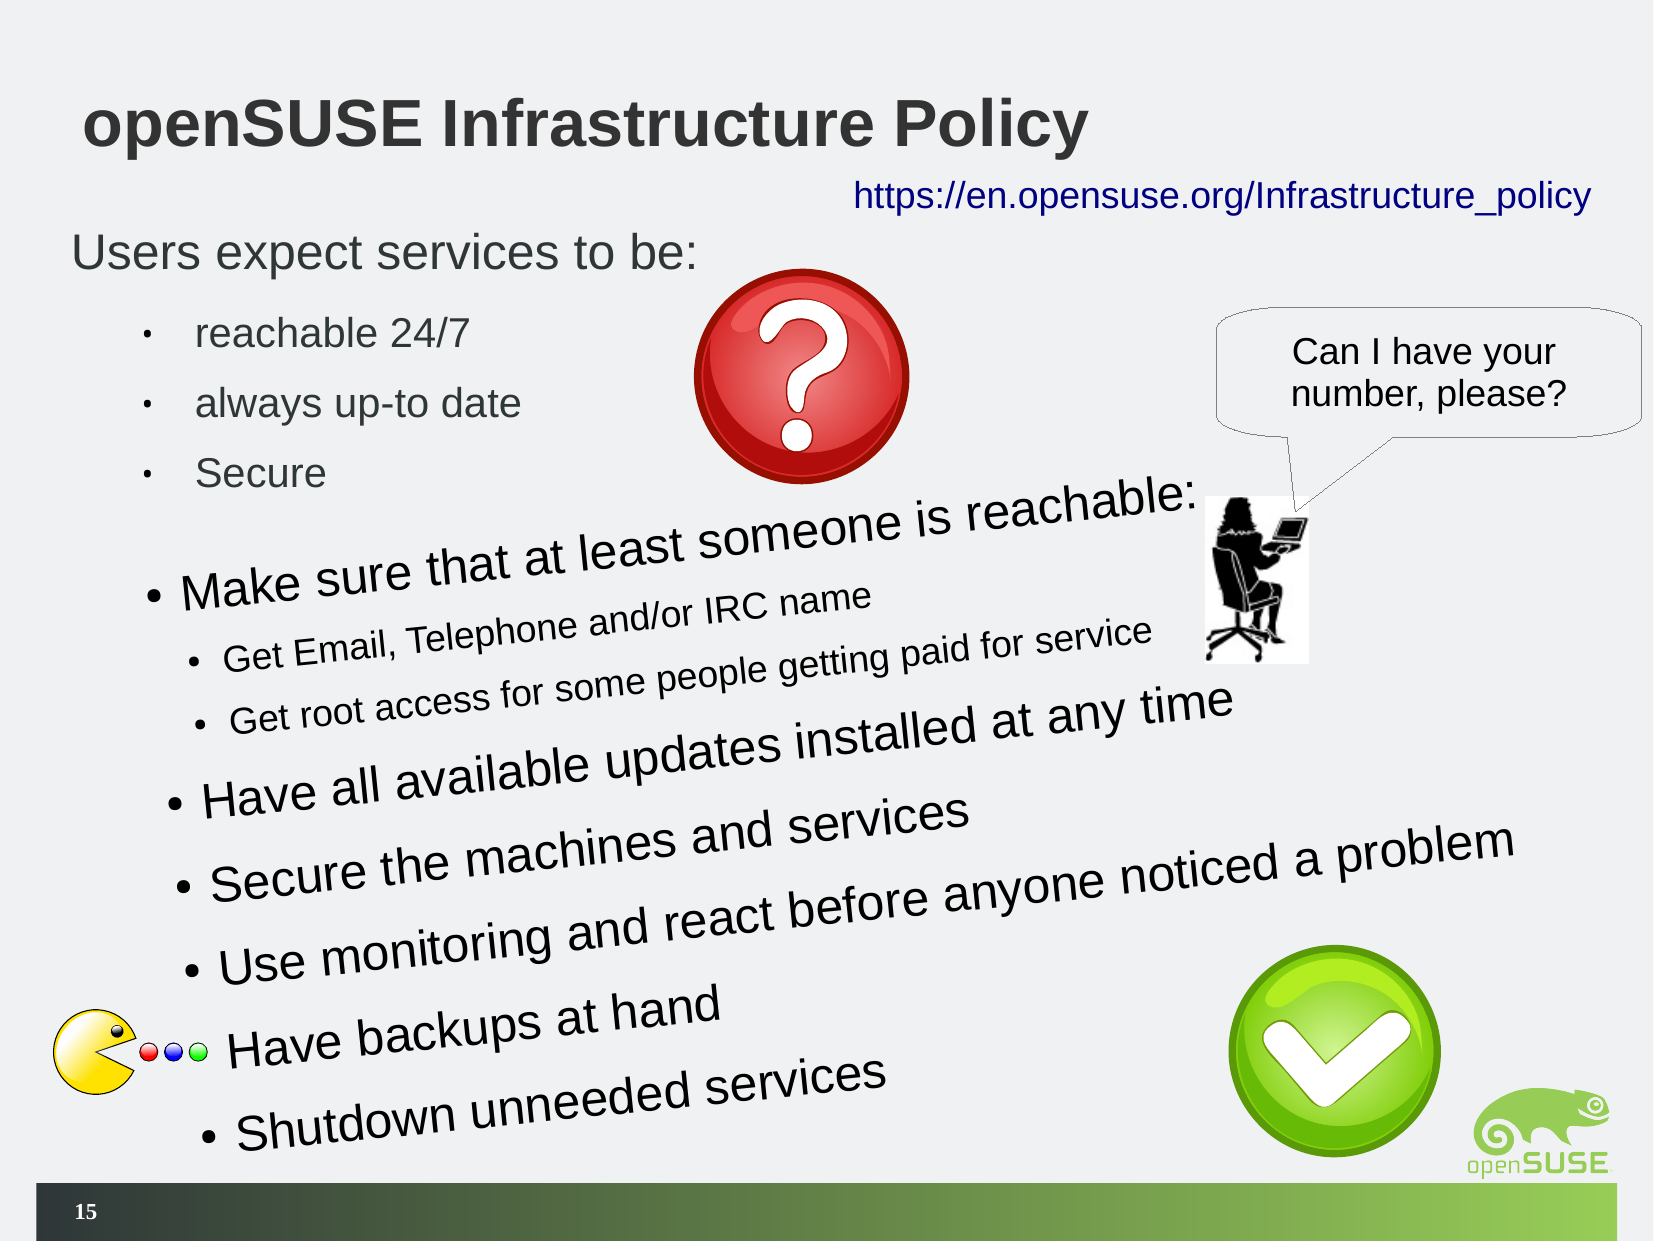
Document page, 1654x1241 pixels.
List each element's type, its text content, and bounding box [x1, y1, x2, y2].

text_box https://en.opensuse.org/Infrastructure_policy [838, 167, 1619, 225]
list Users expect services to be: reachable 24/7 always up-to date Secure [70, 224, 1560, 532]
picture [1205, 496, 1309, 664]
text_box Make sure that at least someone is reachable: Get Email, Telephone and/or IRC name Get root access for some people getting paid for service Have all available updates installed at any time Secure the machines and services Use monitoring and react before anyone noticed a problem Have backups at hand Shutdown unneeded services [119, 383, 1654, 1176]
text_box Can I have your number, please? [1216, 307, 1642, 512]
picture [0, 0, 1654, 1241]
title openSUSE Infrastructure Policy [82, 49, 1571, 198]
picture [693, 268, 910, 485]
